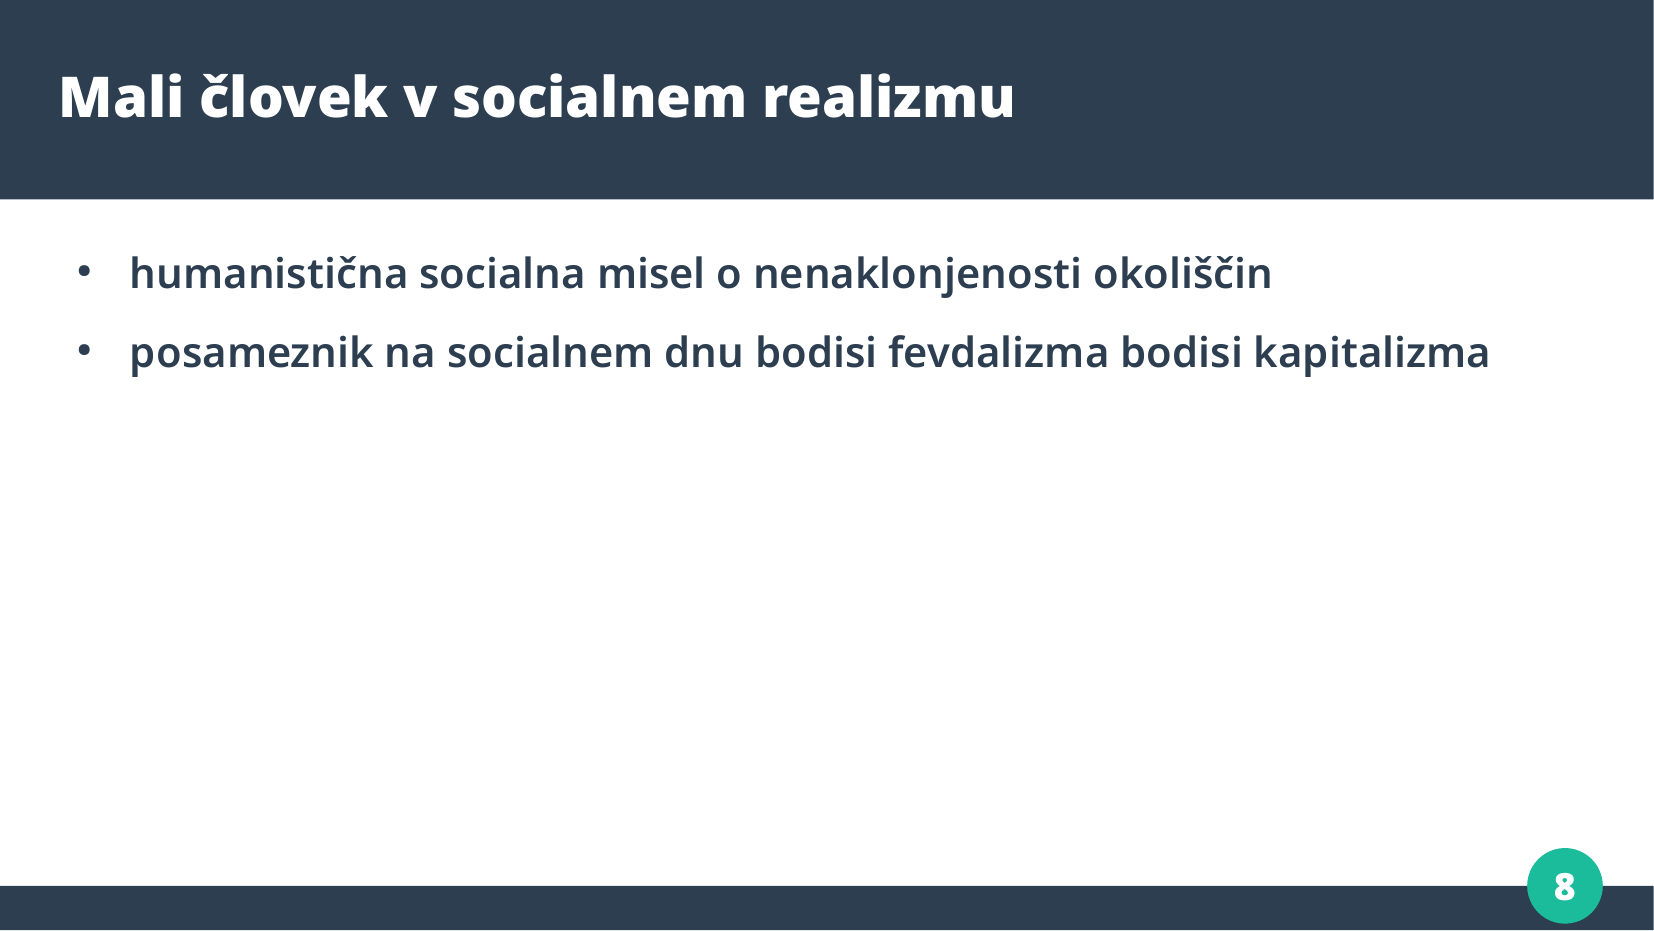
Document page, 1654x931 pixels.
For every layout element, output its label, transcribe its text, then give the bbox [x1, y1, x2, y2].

title Mali človek v socialnem realizmu [59, 37, 1595, 155]
list humanistična socialna misel o nenaklonjenosti okoliščin posameznik na socialnem dnu bodisi fevdalizma bodisi kapitalizma [59, 243, 1595, 864]
